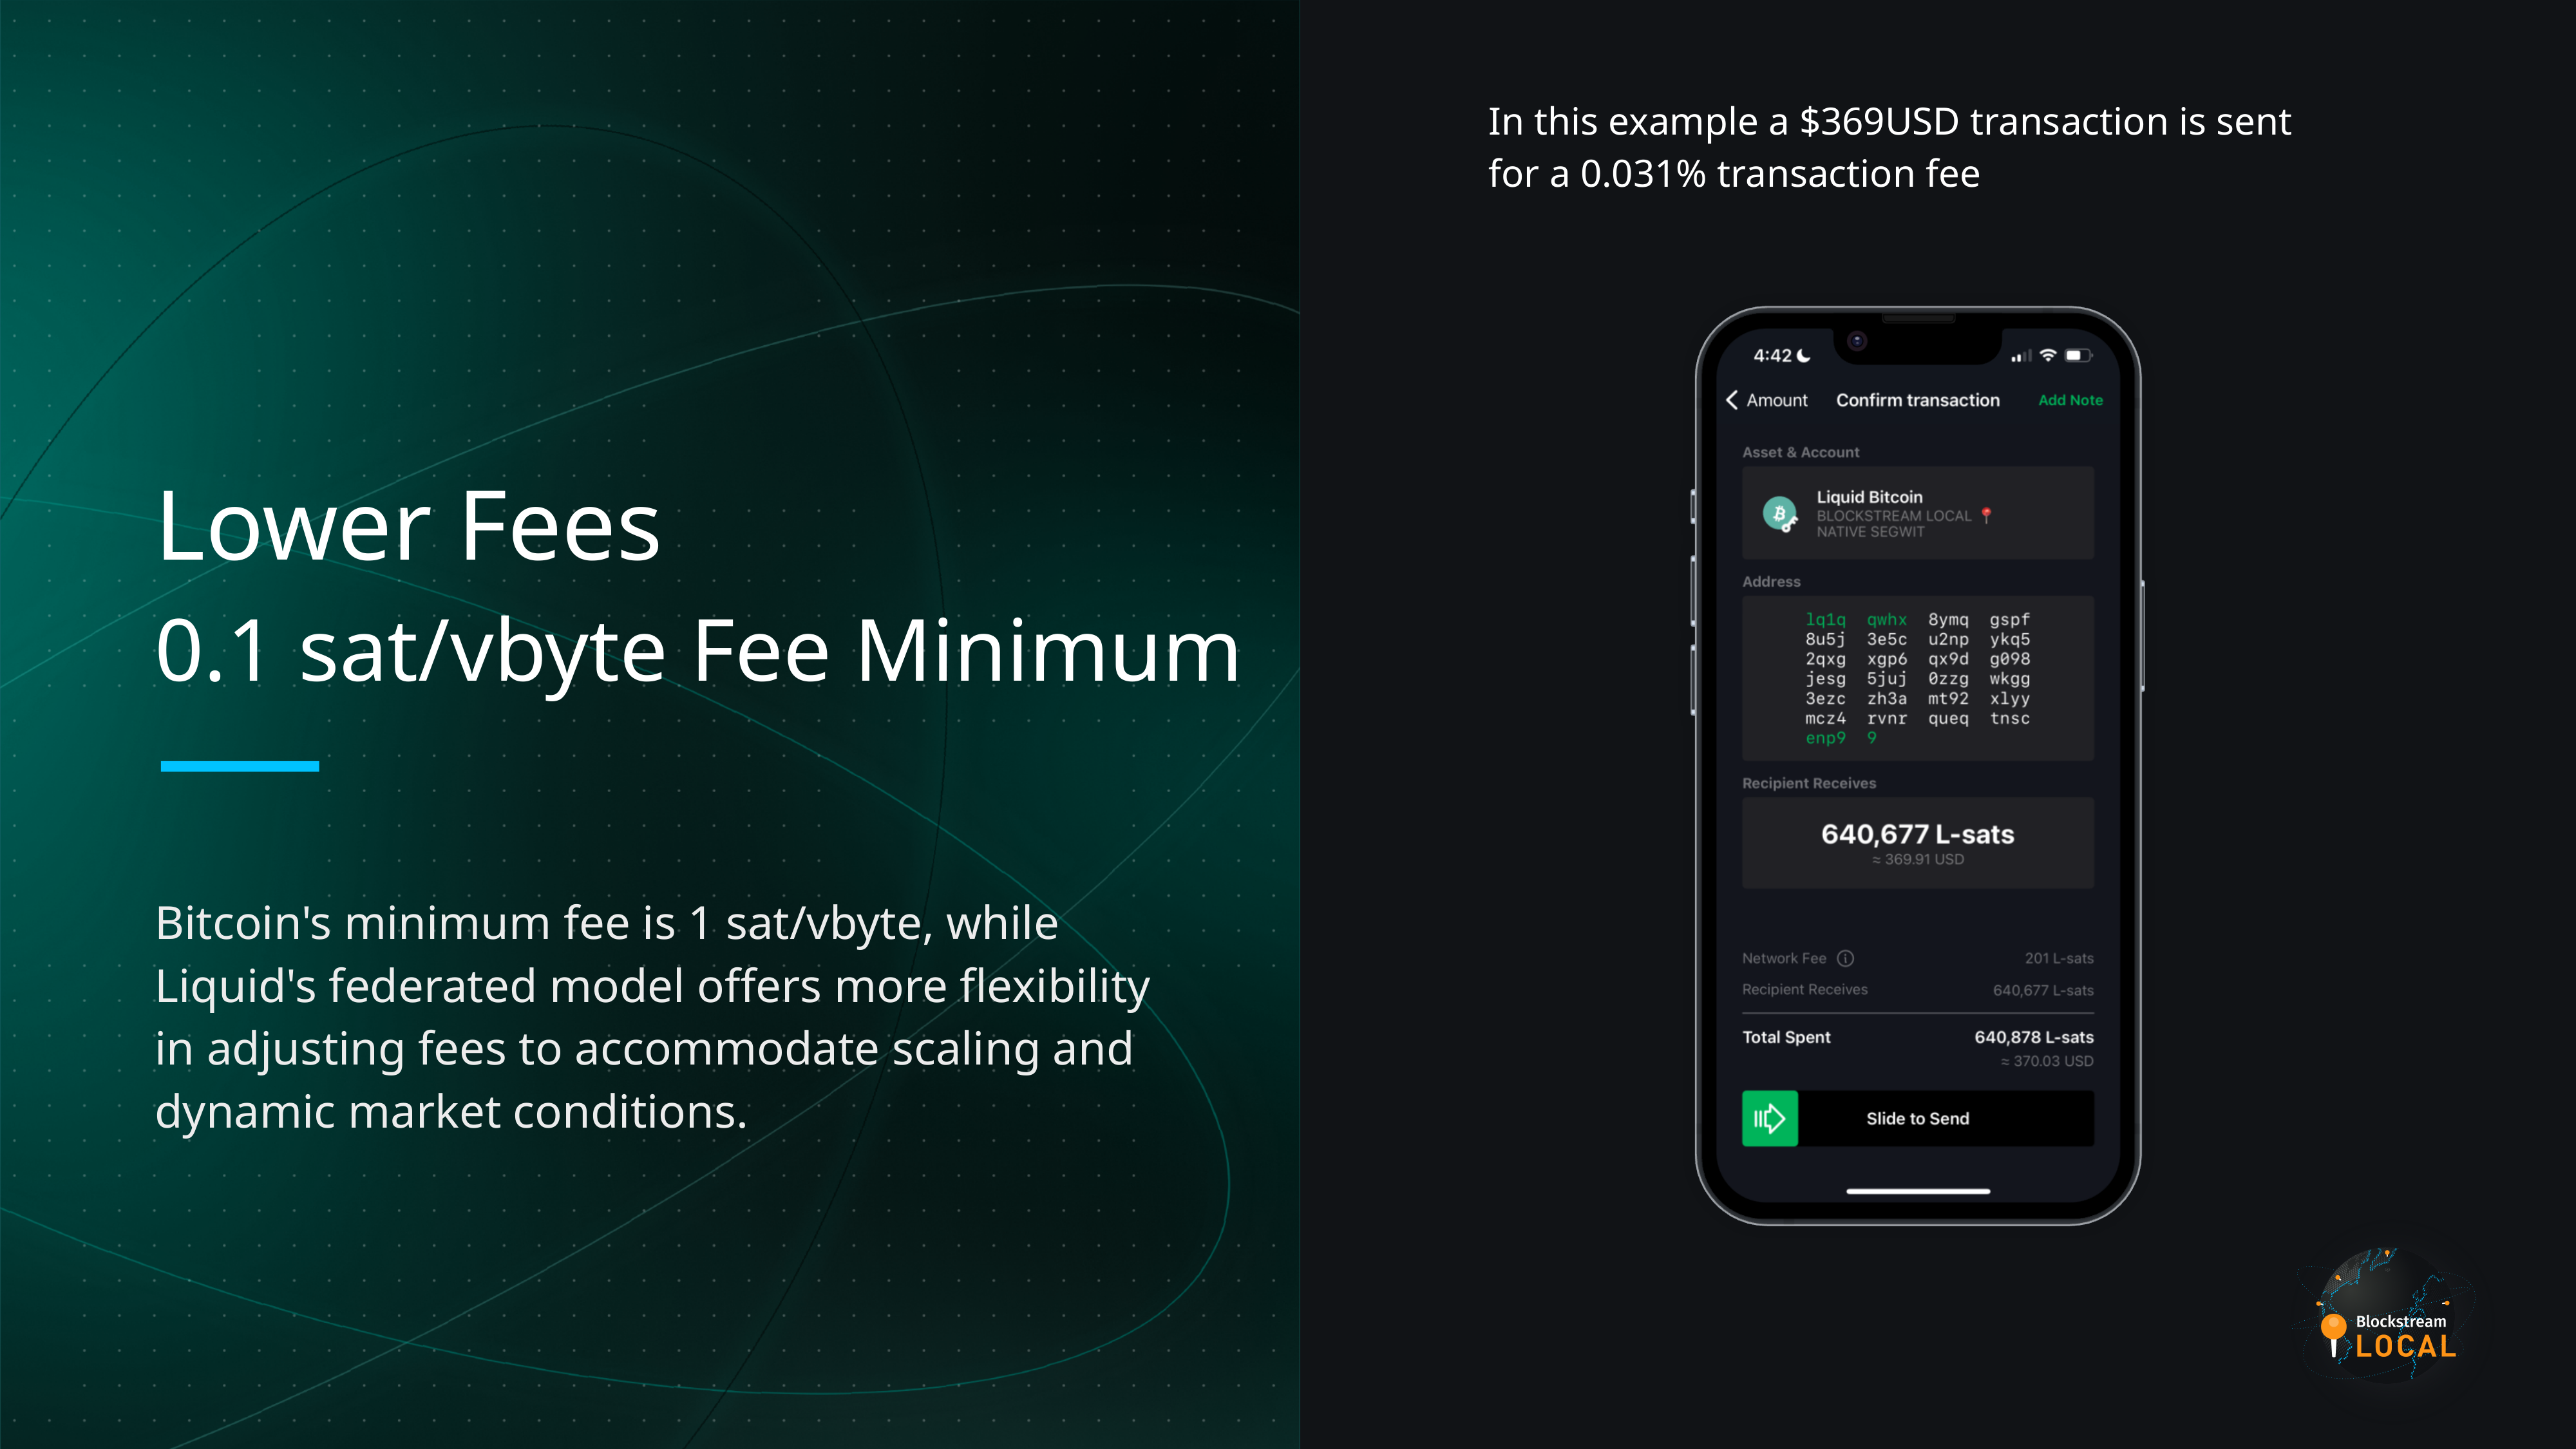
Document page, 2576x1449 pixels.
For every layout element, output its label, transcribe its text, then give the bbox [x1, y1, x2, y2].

text_box Lower Fees 0.1 sat/vbyte Fee Minimum [129, 420, 1351, 724]
picture [0, 0, 1300, 1449]
text_box In this example a $369USD transaction is sent for a 0.031% transaction fee [1479, 80, 2358, 200]
text_box Bitcoin's minimum fee is 1 sat/vbyte, while Liquid's federated model offers more flexibility in adjusting fees to accommodate scaling and dynamic market conditions. [129, 860, 1206, 1163]
picture [1351, 200, 2523, 1449]
text_box [160, 761, 319, 772]
